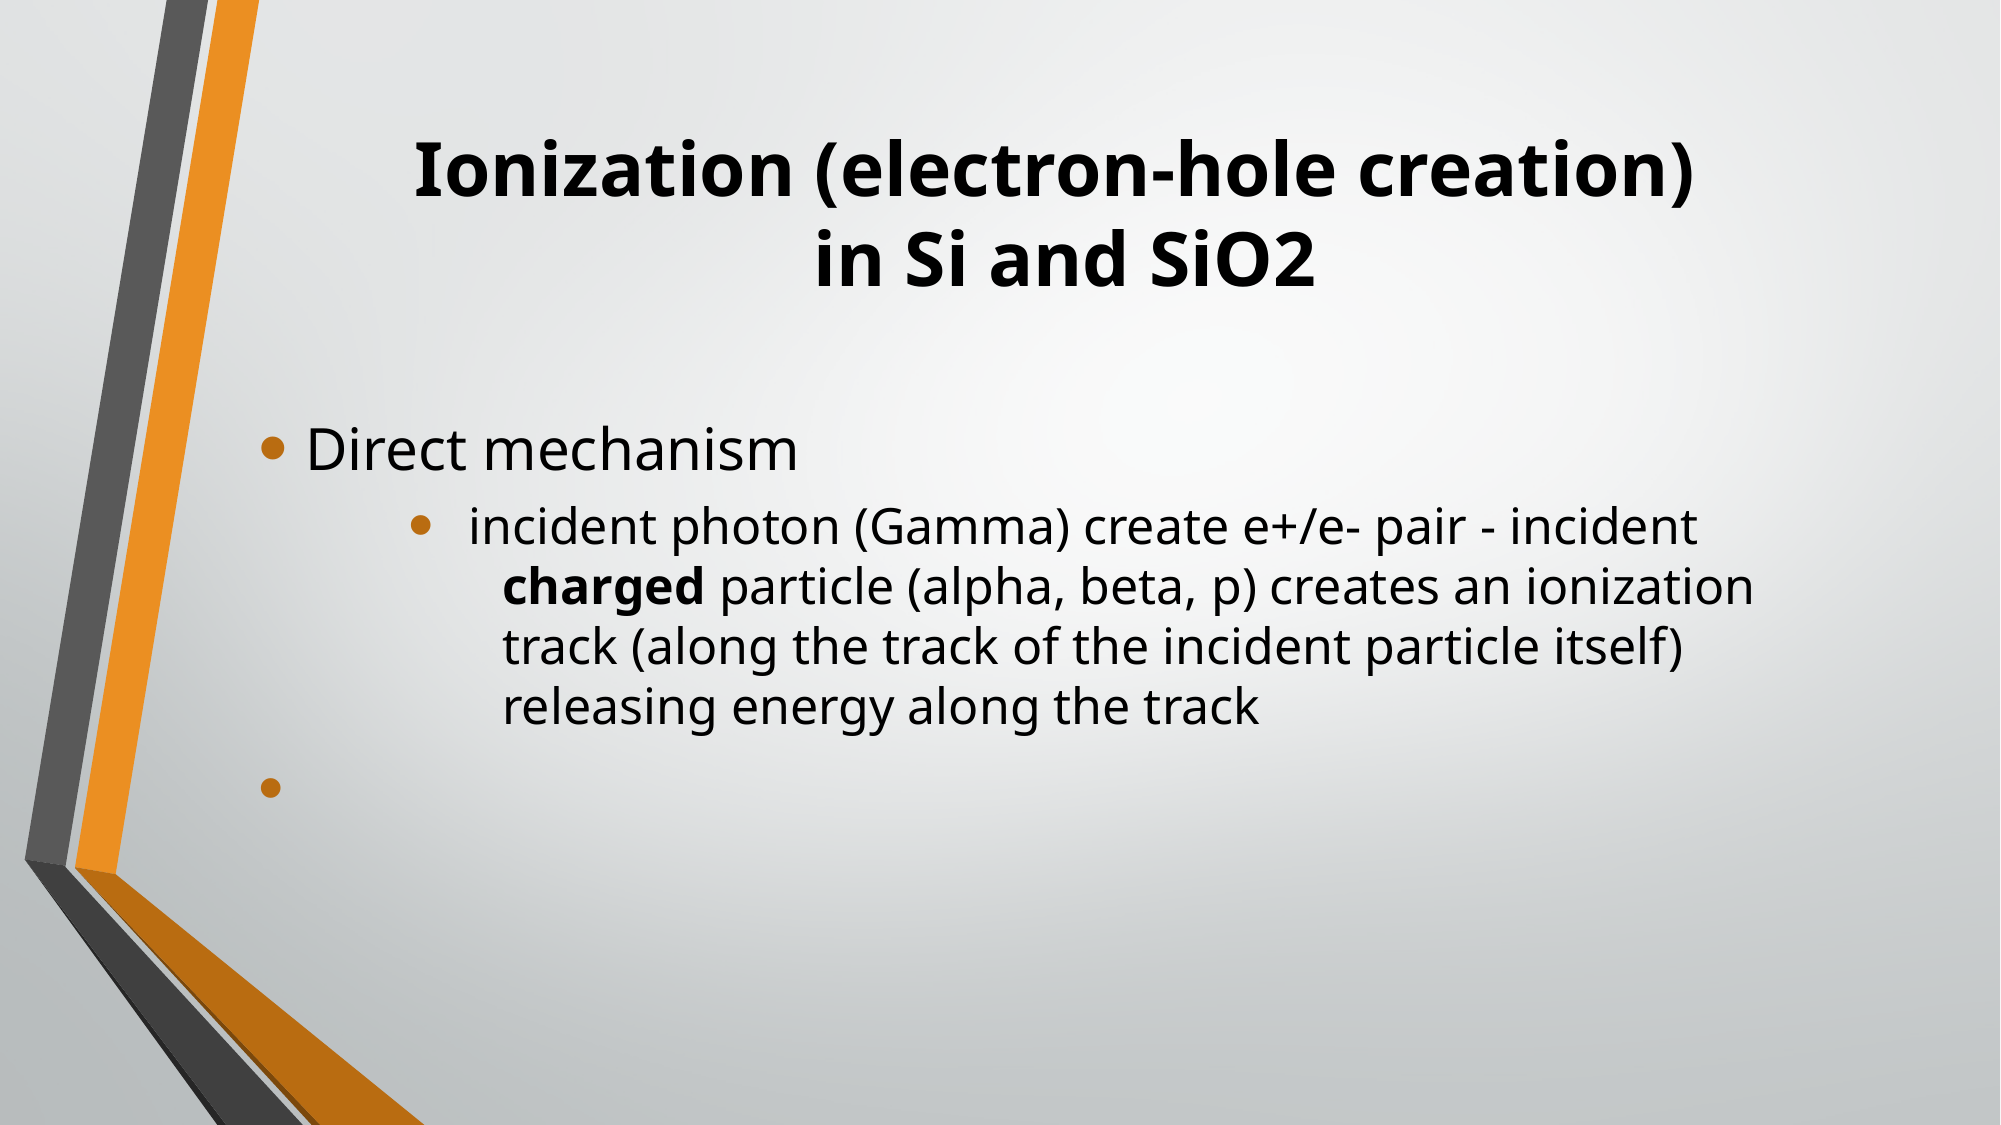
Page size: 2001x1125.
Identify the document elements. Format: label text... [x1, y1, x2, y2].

list Direct mechanism incident photon (Gamma) create e+/e- pair - incident charged particle (alpha, beta, p) creates an ionization track (along the track of the incident particle itself) releasing energy along the track [243, 363, 1887, 877]
title Ionization (electron-hole creation) in Si and SiO2 [243, 112, 1887, 363]
